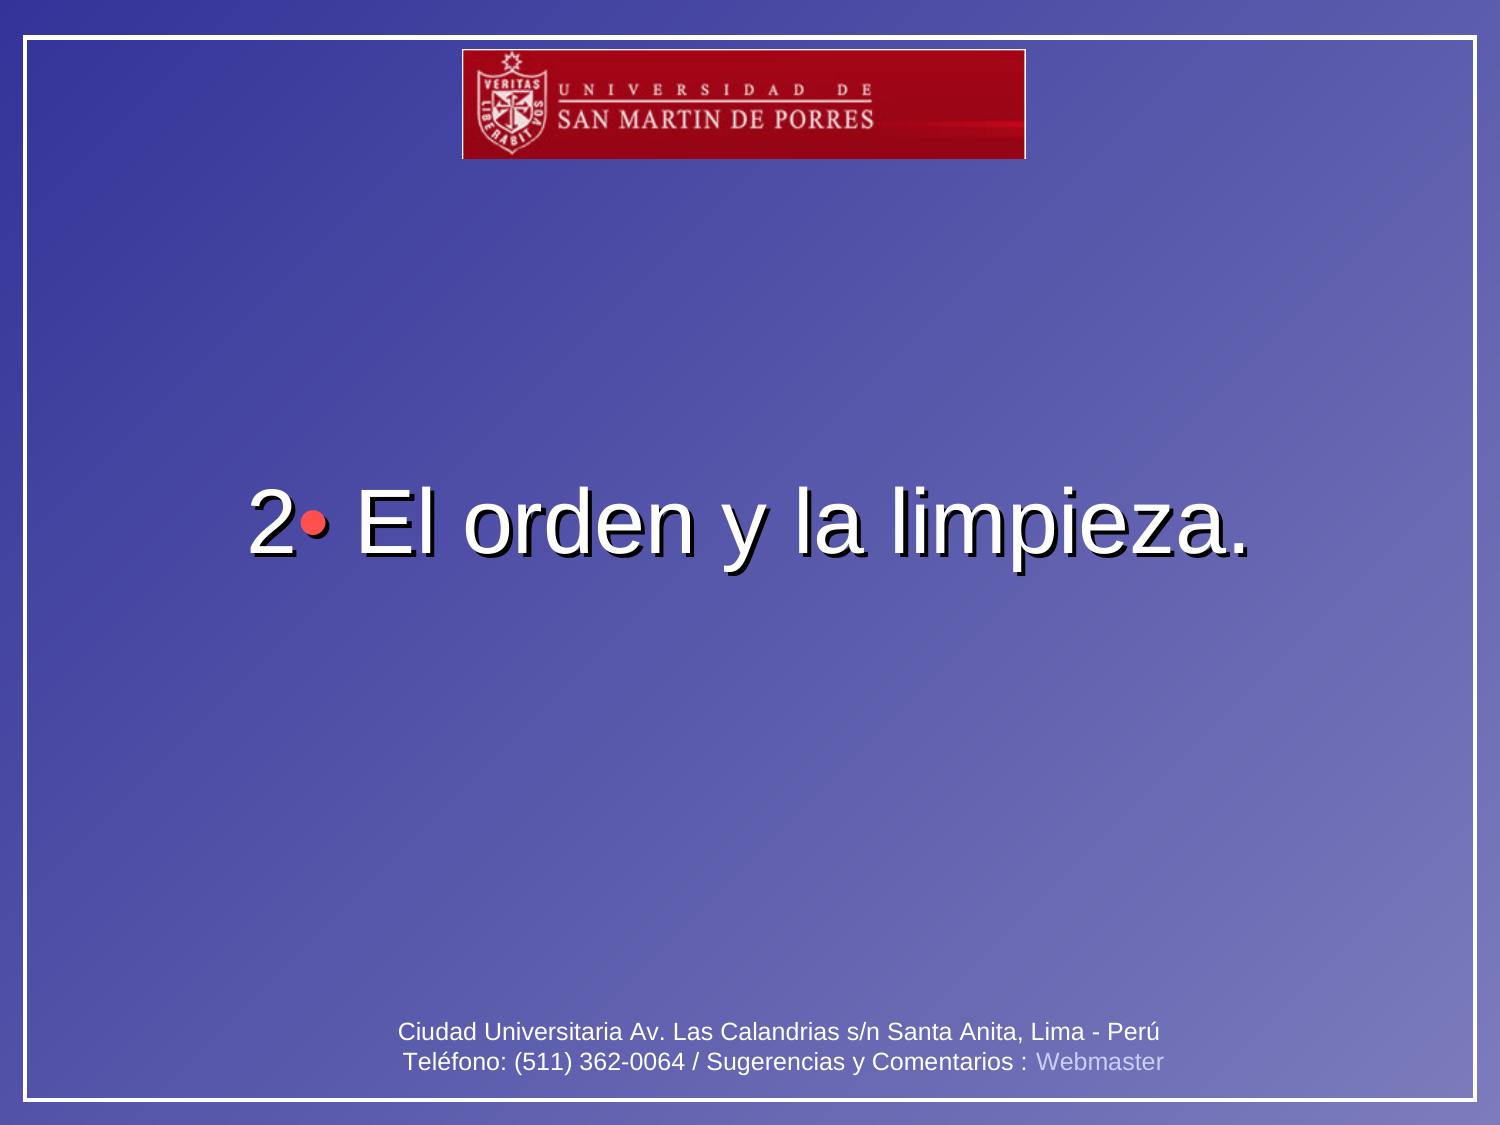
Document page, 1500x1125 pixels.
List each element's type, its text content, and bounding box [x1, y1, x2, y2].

picture [462, 49, 1026, 159]
title 2• El orden y la limpieza. [112, 462, 1388, 651]
